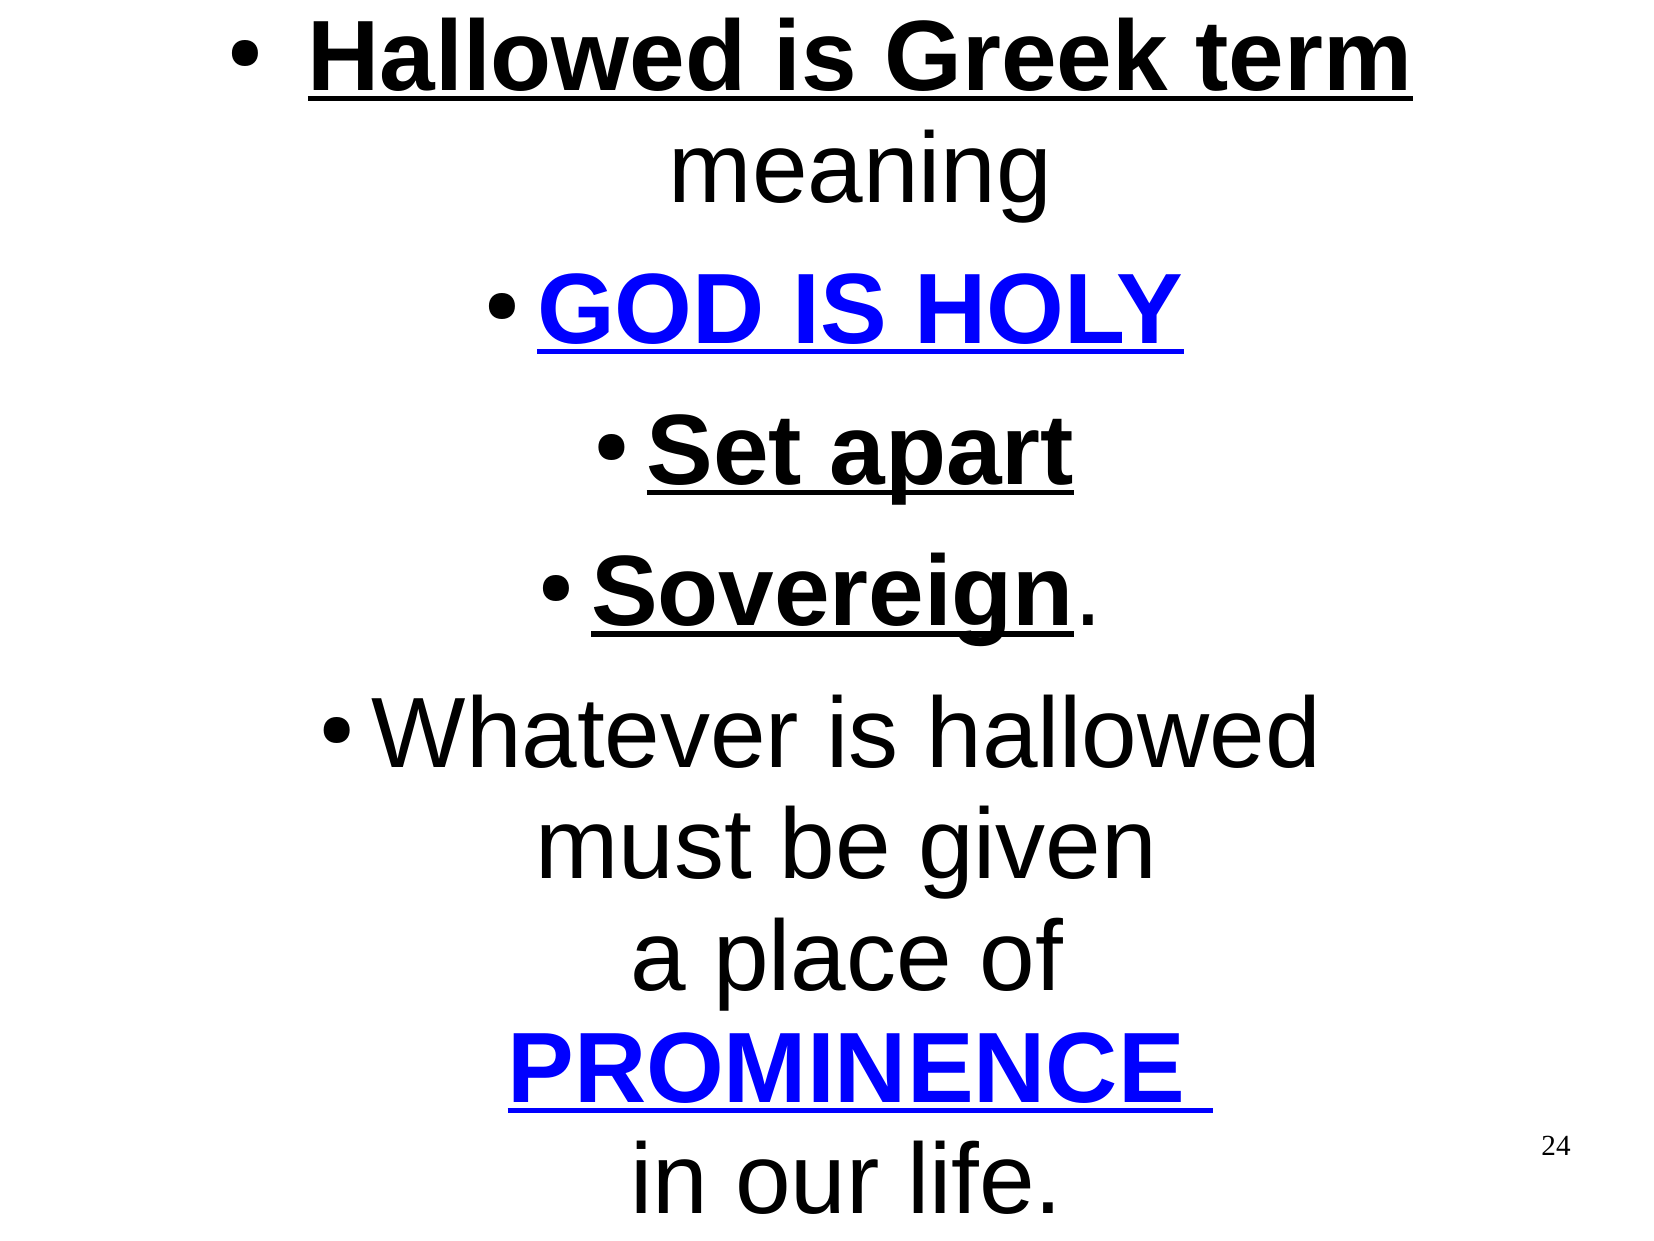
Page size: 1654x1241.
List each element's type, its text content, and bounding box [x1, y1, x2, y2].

list Hallowed is Greek term meaning GOD IS HOLY Set apart Sovereign. Whatever is hallowed must be given a place of PROMINENCE in our life. [0, 0, 1651, 1238]
